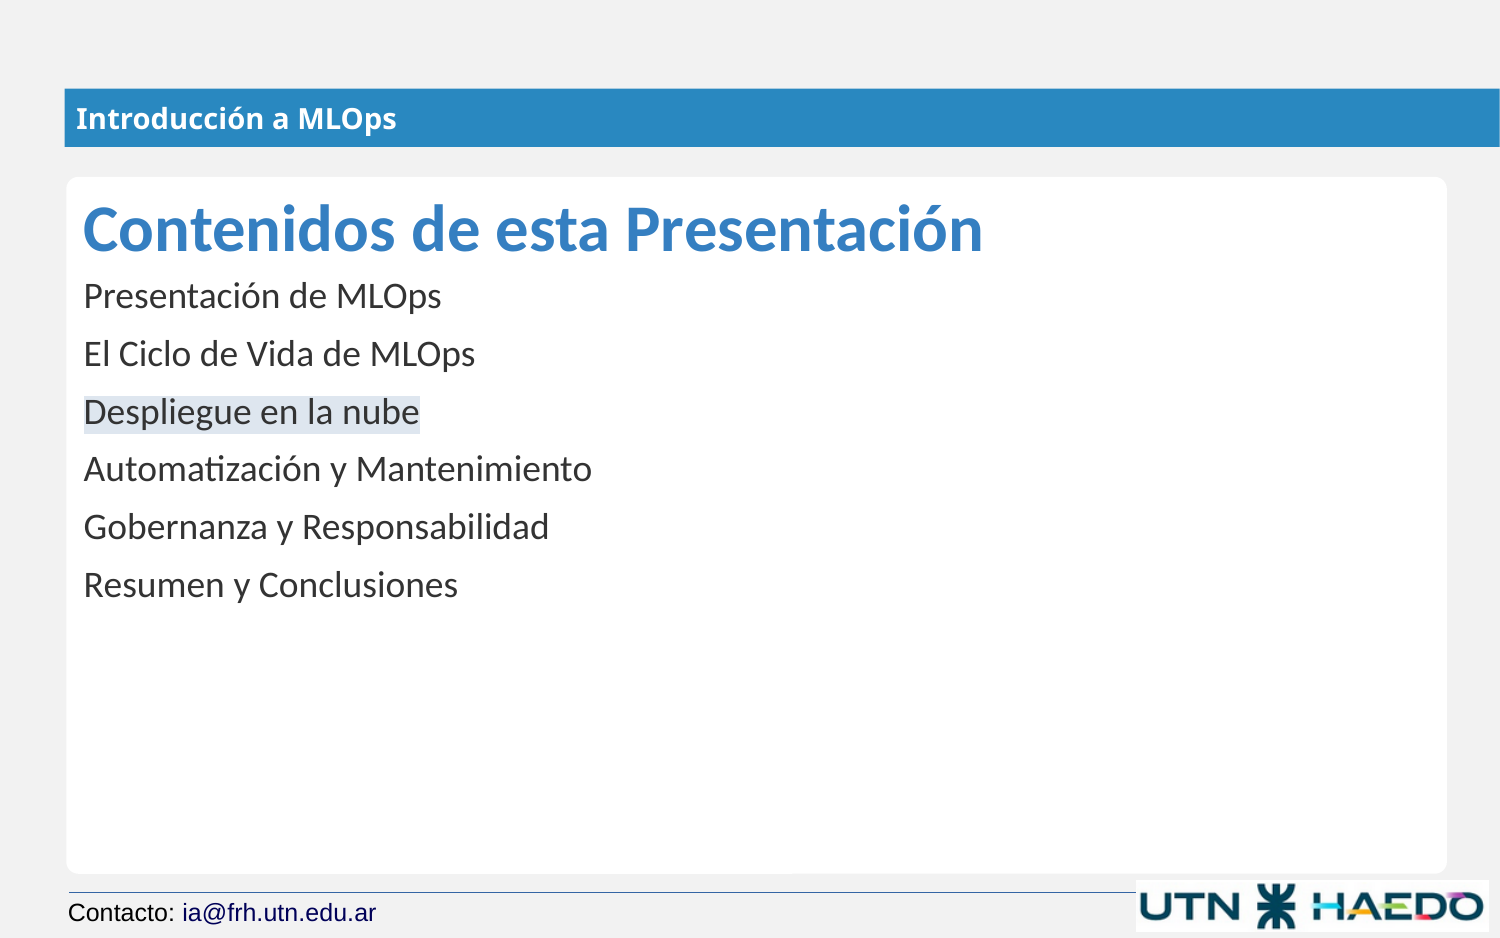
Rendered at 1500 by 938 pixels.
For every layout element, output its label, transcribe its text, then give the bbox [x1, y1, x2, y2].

text_box Introducción a MLOps [64, 88, 1500, 147]
picture [1441, 880, 1489, 932]
text_box Contenidos de esta Presentación Presentación de MLOps El Ciclo de Vida de MLOps Despliegue en la nube Automatización y Mantenimiento Gobernanza y Responsabilidad Resumen y Conclusiones [68, 177, 1441, 938]
